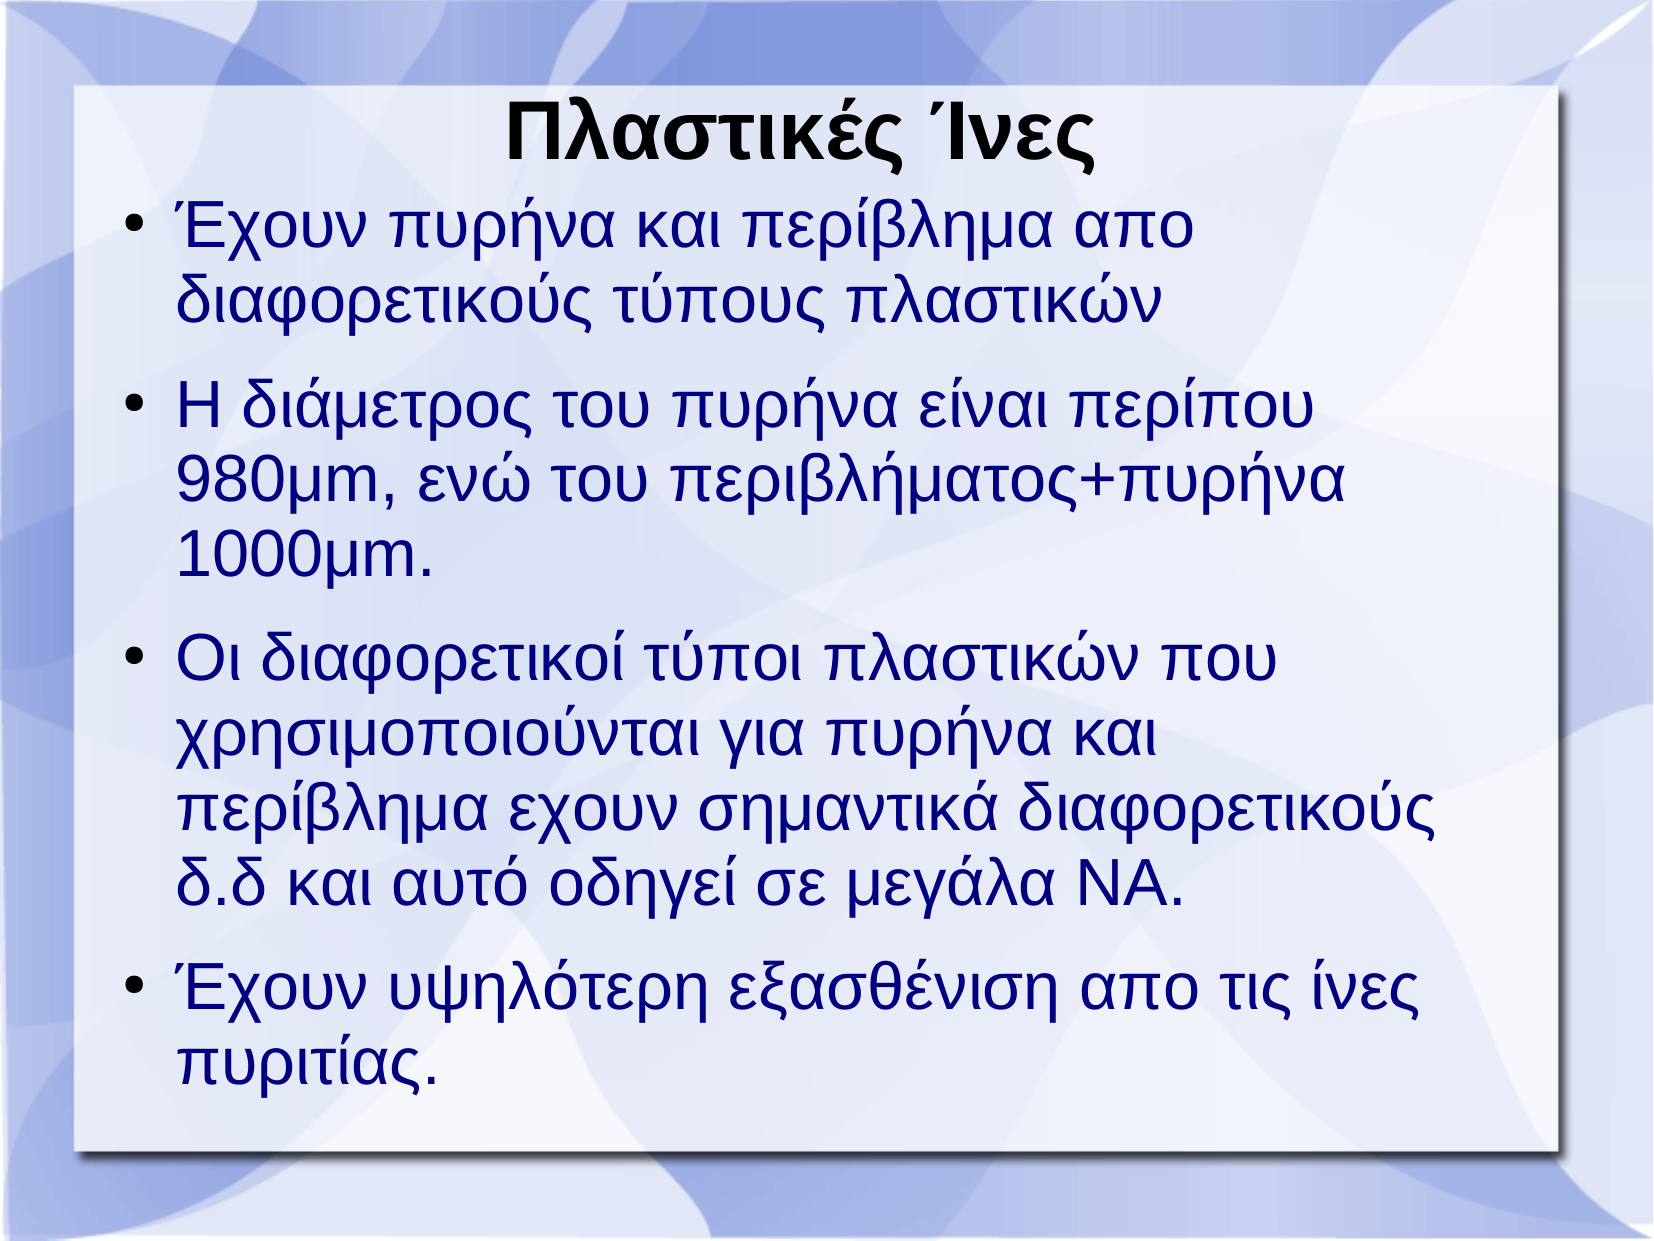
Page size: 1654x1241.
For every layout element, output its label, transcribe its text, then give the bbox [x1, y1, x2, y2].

title Πλαστικές Ίνες [75, 0, 1528, 263]
list Έχουν πυρήνα και περίβλημα απο διαφορετικούς τύπους πλαστικών Η διάμετρος του πυρήνα είναι περίπου 980μm, ενώ του περιβλήματος+πυρήνα 1000μm. Οι διαφορετικοί τύποι πλαστικών που χρησιμοποιούνται για πυρήνα και περίβλημα εχουν σημαντικά διαφορετικούς δ.δ και αυτό οδηγεί σε μεγάλα ΝΑ. Έχουν υψηλότερη εξασθένιση απο τις ίνες πυριτίας. [104, 187, 1463, 1099]
picture [0, 0, 1654, 1241]
